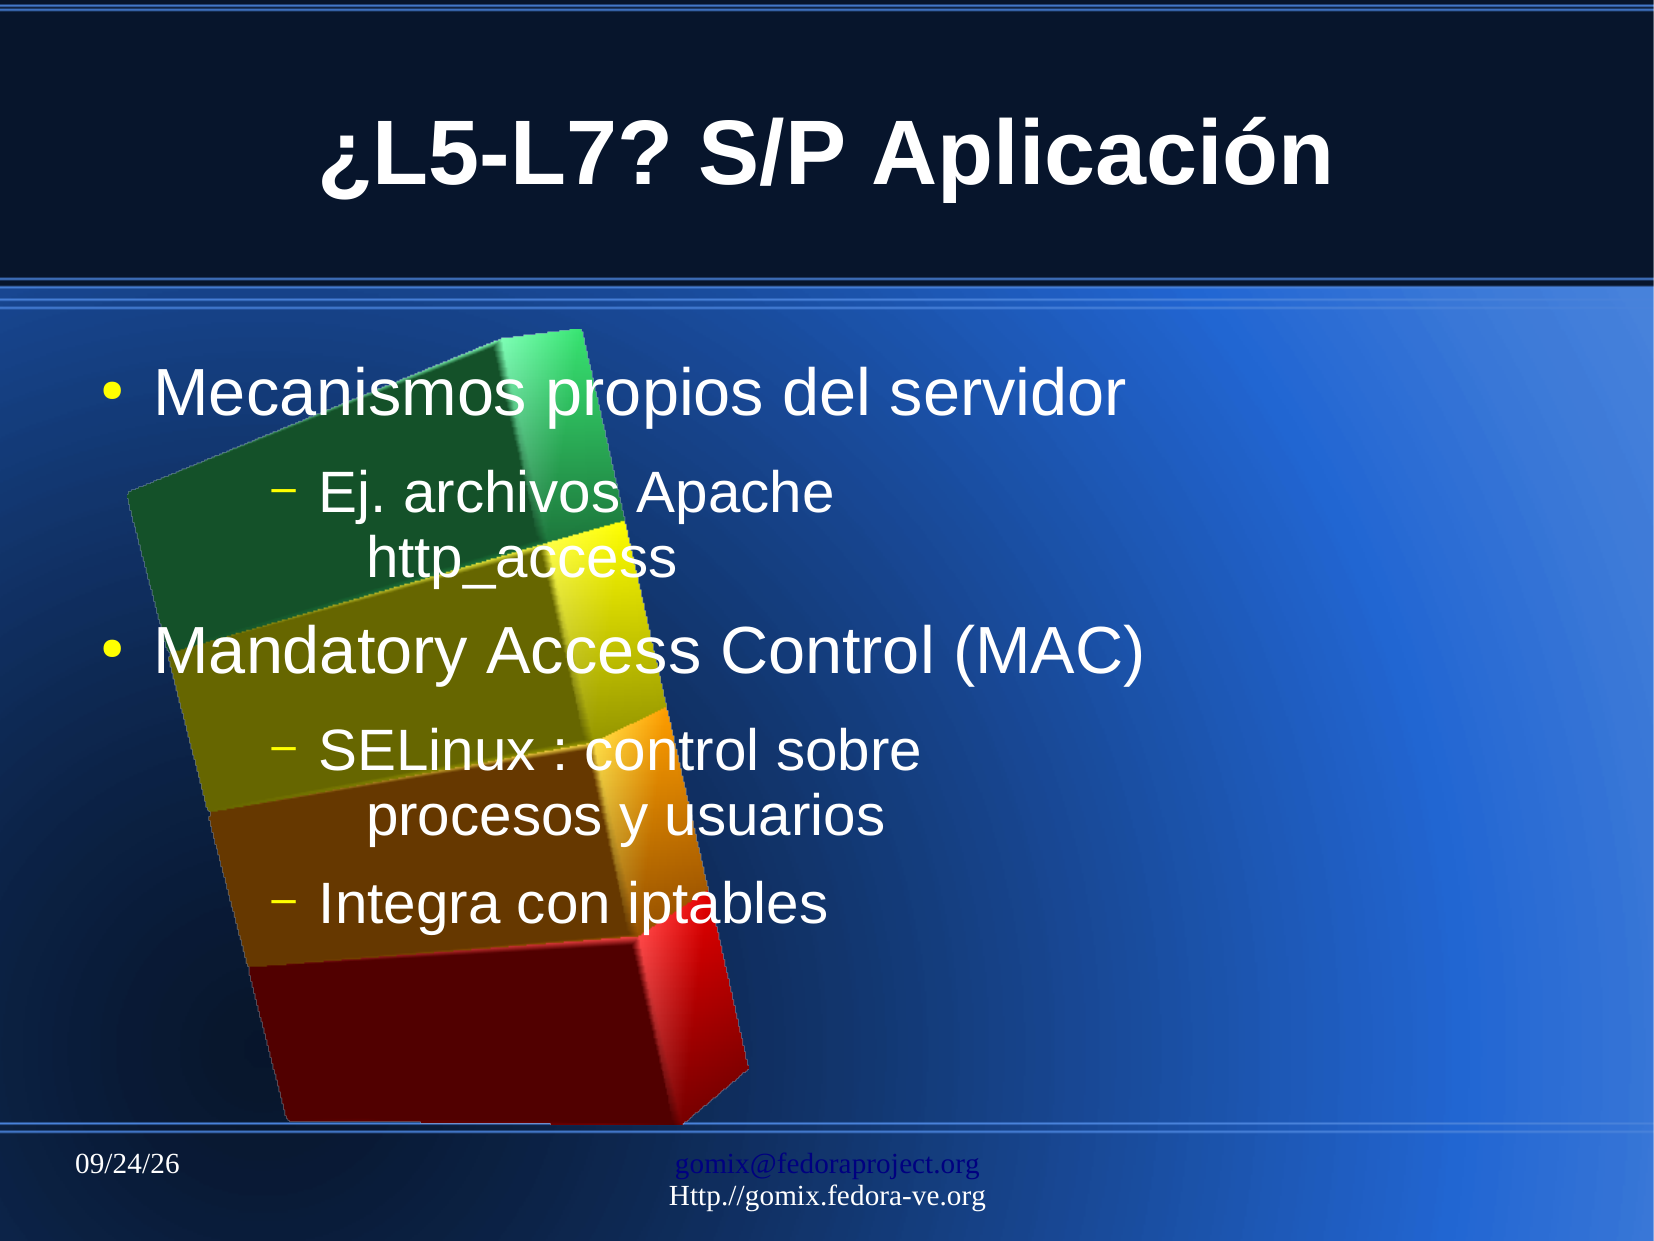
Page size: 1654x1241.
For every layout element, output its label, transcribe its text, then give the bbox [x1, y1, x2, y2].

title ¿L5-L7? S/P Aplicación [82, 49, 1571, 257]
picture [0, 0, 1654, 1241]
list Mecanismos propios del servidor Ej. archivos Apache http_access Mandatory Access Control (MAC) SELinux : control sobre procesos y usuarios Integra con iptables [82, 355, 1163, 1058]
